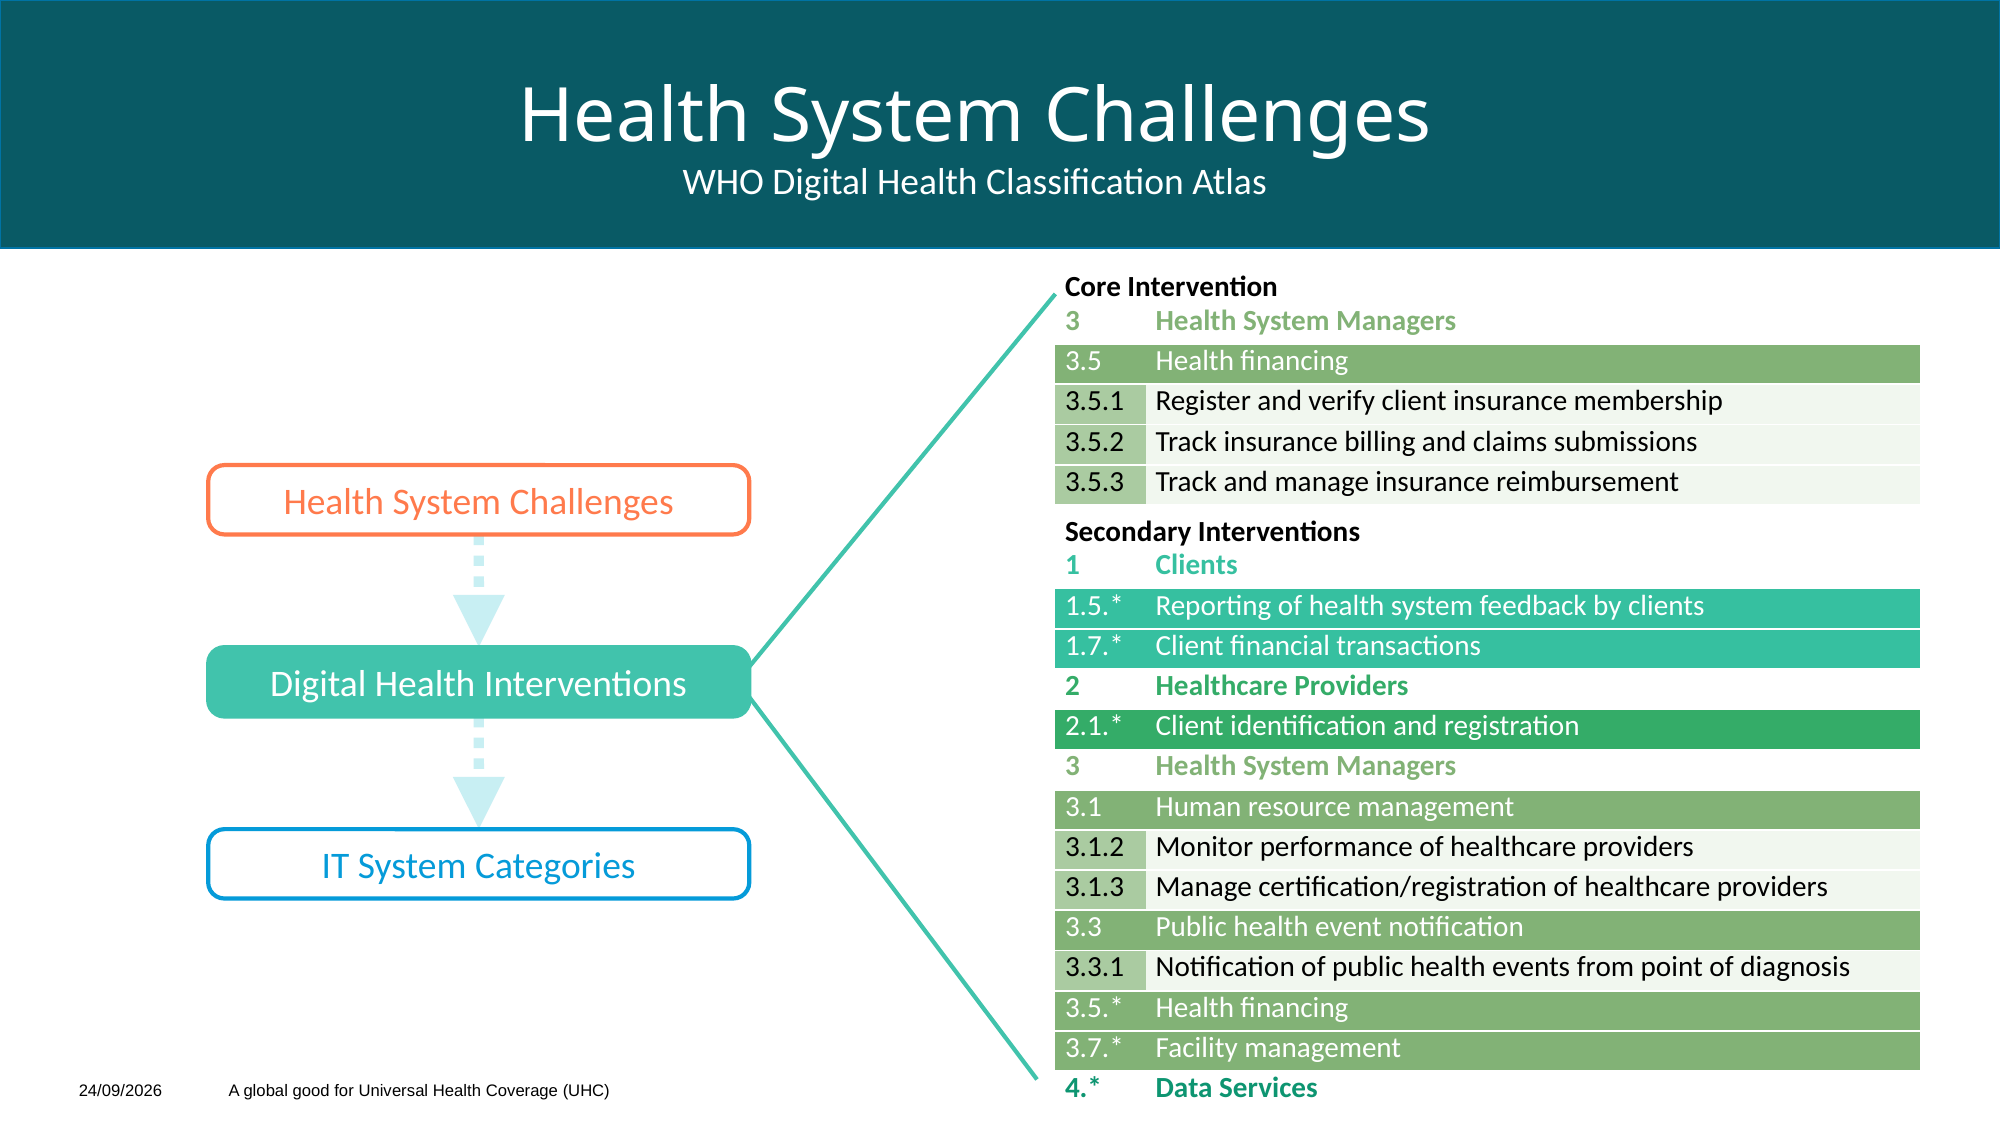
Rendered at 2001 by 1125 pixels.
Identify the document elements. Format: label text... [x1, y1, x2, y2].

table_cell 3.5.2 [1055, 425, 1146, 464]
table_cell Health System Managers [1146, 305, 1920, 343]
table_cell 3.5.1 [1055, 385, 1146, 424]
table_cell 3 [1055, 305, 1146, 343]
table_cell 3.3.1 [1055, 951, 1146, 990]
table_cell 3.3 [1055, 911, 1146, 950]
table_cell 2.1.* [1055, 710, 1146, 749]
table_cell 2 [1055, 670, 1146, 708]
table_cell 3.5 [1055, 345, 1146, 383]
table_cell Health financing [1146, 992, 1920, 1030]
footer A global good for Universal Health Coverage (UHC) [228, 1079, 873, 1125]
table_cell 3 [1055, 750, 1146, 789]
table_cell 3.7.* [1055, 1032, 1146, 1070]
table_cell 3.5.* [1055, 992, 1146, 1030]
table_cell Track and manage insurance reimbursement [1146, 466, 1920, 504]
table_cell Monitor performance of healthcare providers [1146, 831, 1920, 869]
text_box IT System Categories [208, 829, 750, 899]
table_cell Client identification and registration [1146, 710, 1920, 749]
table_cell 4.* [1055, 1072, 1146, 1111]
table_cell 3.1.3 [1055, 871, 1146, 909]
table_cell Human resource management [1146, 791, 1920, 829]
table_cell Register and verify client insurance membership [1146, 385, 1920, 424]
table_cell 3.1.2 [1055, 831, 1146, 869]
table_cell Notification of public health events from point of diagnosis [1146, 951, 1920, 990]
table_cell Health System Managers [1146, 750, 1920, 789]
table_cell Facility management [1146, 1032, 1920, 1070]
table_cell Client financial transactions [1146, 630, 1920, 668]
table_cell Public health event notification [1146, 911, 1920, 950]
text_box Digital Health Interventions [208, 647, 750, 717]
table_cell Healthcare Providers [1146, 670, 1920, 708]
table_cell Data Services [1146, 1072, 1920, 1111]
table_header Core Intervention [1055, 261, 1920, 303]
table_cell 1 [1055, 549, 1146, 588]
table_cell 1.5.* [1055, 589, 1146, 628]
table_cell Health financing [1146, 345, 1920, 383]
table_cell 3.5.3 [1055, 466, 1146, 504]
table_cell 1.7.* [1055, 630, 1146, 668]
table_cell Reporting of health system feedback by clients [1146, 589, 1920, 628]
slide_number 29/06/2020 [78, 1079, 209, 1109]
table_cell Track insurance billing and claims submissions [1146, 425, 1920, 464]
table_cell Clients [1146, 549, 1920, 588]
text_box [0, 0, 2000, 249]
table_cell Manage certification/registration of healthcare providers [1146, 871, 1920, 909]
table_cell 3.1 [1055, 791, 1146, 829]
table_cell Secondary Interventions [1055, 506, 1920, 547]
text_box Health System Challenges WHO Digital Health Classification Atlas [53, 59, 1897, 210]
text_box Health System Challenges [208, 465, 750, 535]
